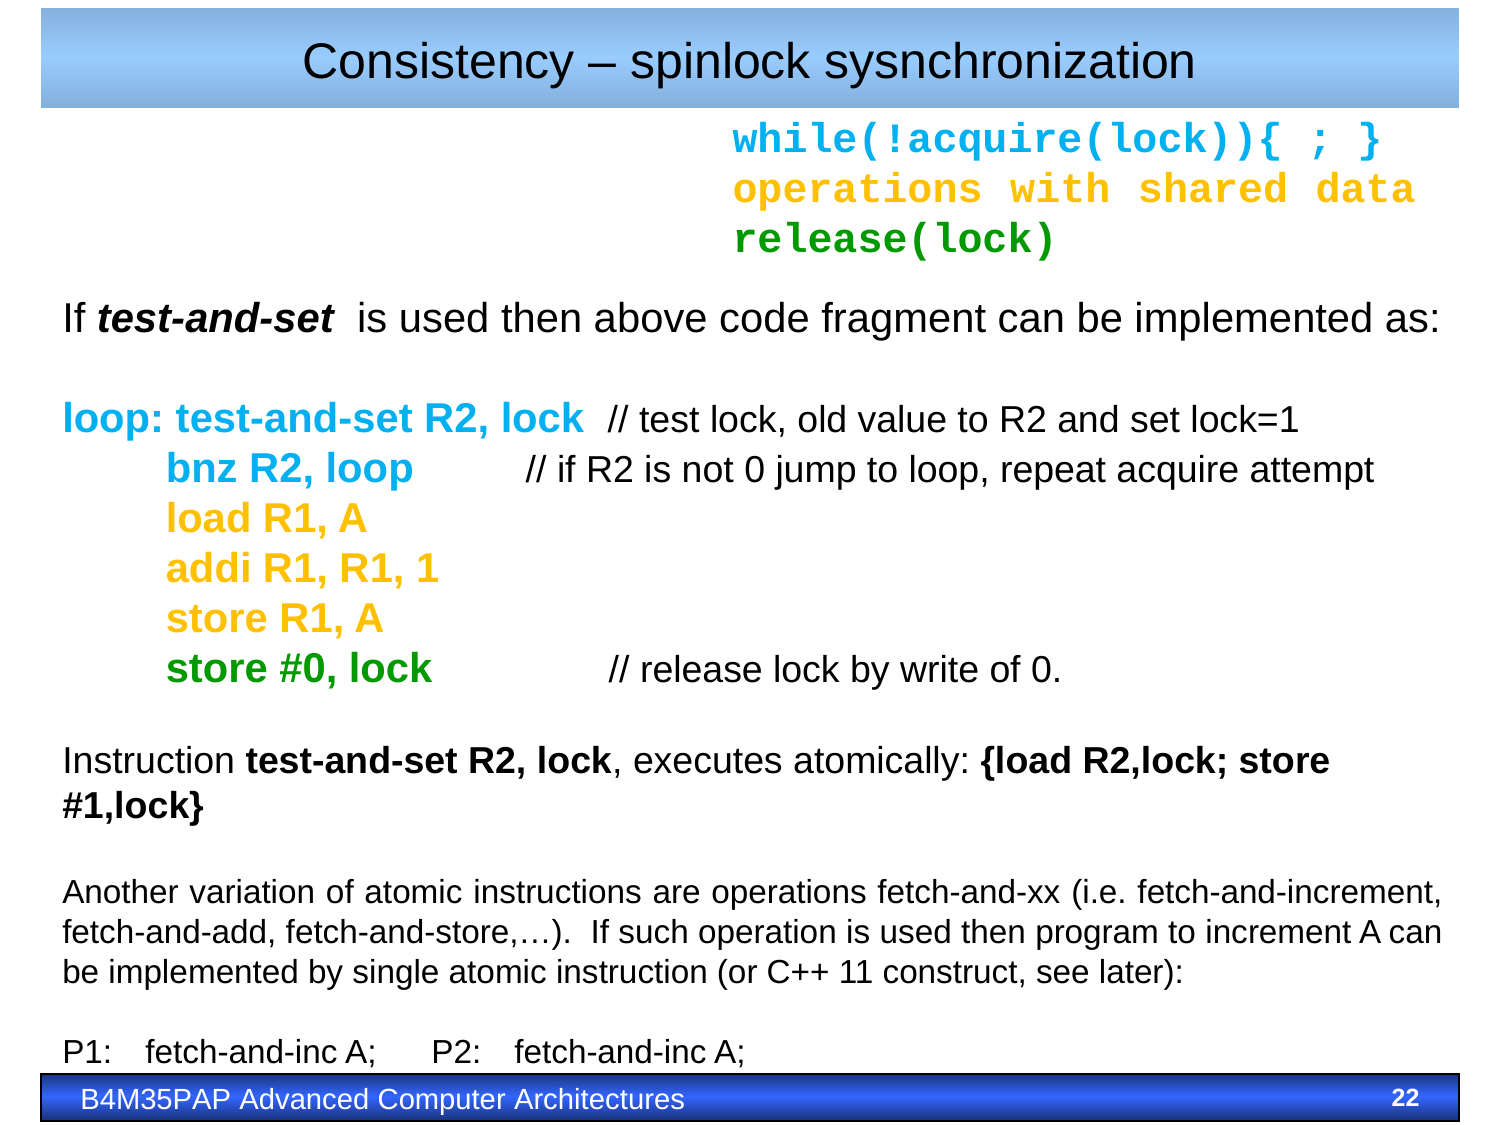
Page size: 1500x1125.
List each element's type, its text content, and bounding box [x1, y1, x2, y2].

text_box while(!acquire(lock)){ ; } operations with shared data release(lock) [642, 108, 1458, 269]
text_box If test-and-set is used then above code fragment can be implemented as: loop: test-and-set R2, lock // test lock, old value to R2 and set lock=1 bnz R2, loop // if R2 is not 0 jump to loop, repeat acquire attempt load R1, A addi R1, R1, 1 store R1, A store #0, lock // release lock by write of 0. Instruction test-and-set R2, lock, executes atomically: {load R2,lock; store #1,lock} Another variation of atomic instructions are operations fetch-and-xx (i.e. fetch-and-increment, fetch-and-add, fetch-and-store,…). If such operation is used then program to increment A can be implemented by single atomic instruction (or C++ 11 construct, see later): P1: fetch-and-inc A; P2: fetch-and-inc A; [47, 132, 1460, 1118]
title Consistency – spinlock sysnchronization [41, 8, 1459, 108]
